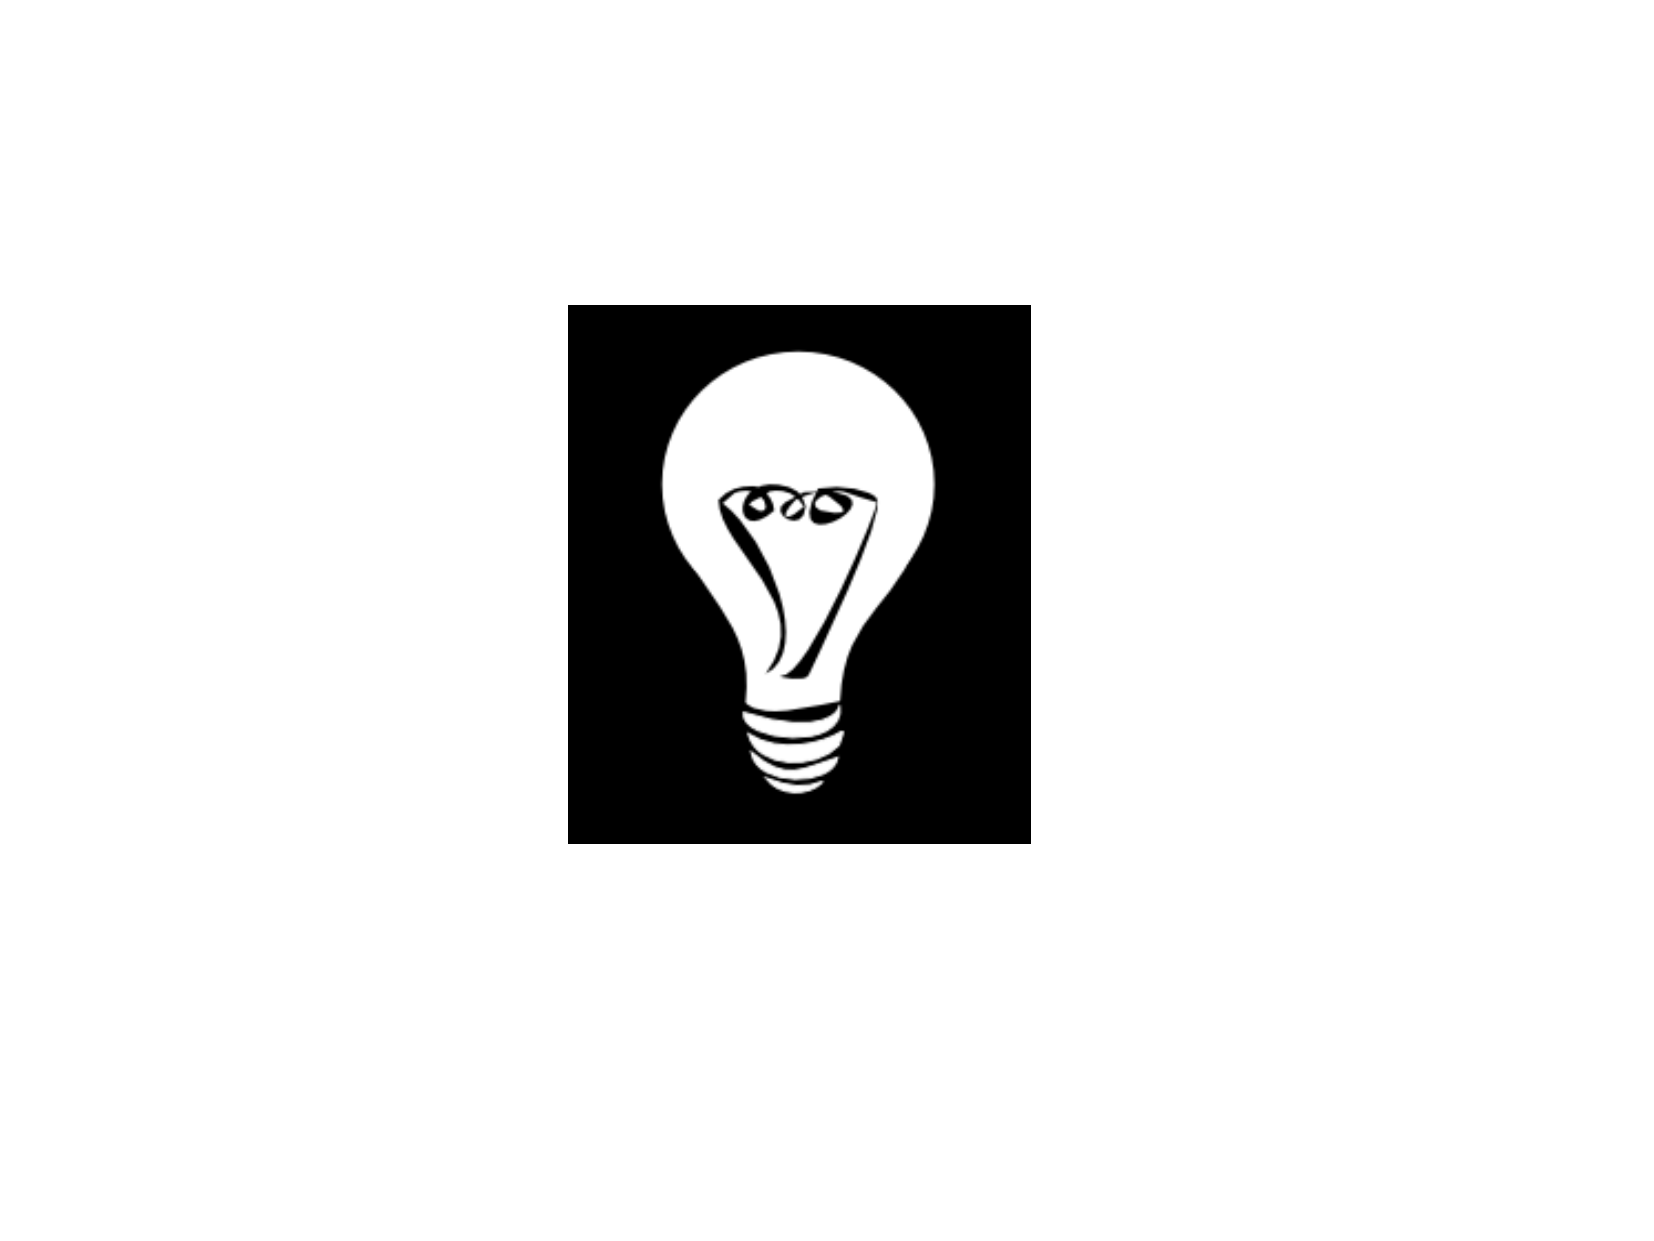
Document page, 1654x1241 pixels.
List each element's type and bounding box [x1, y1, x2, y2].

picture [568, 305, 1031, 844]
